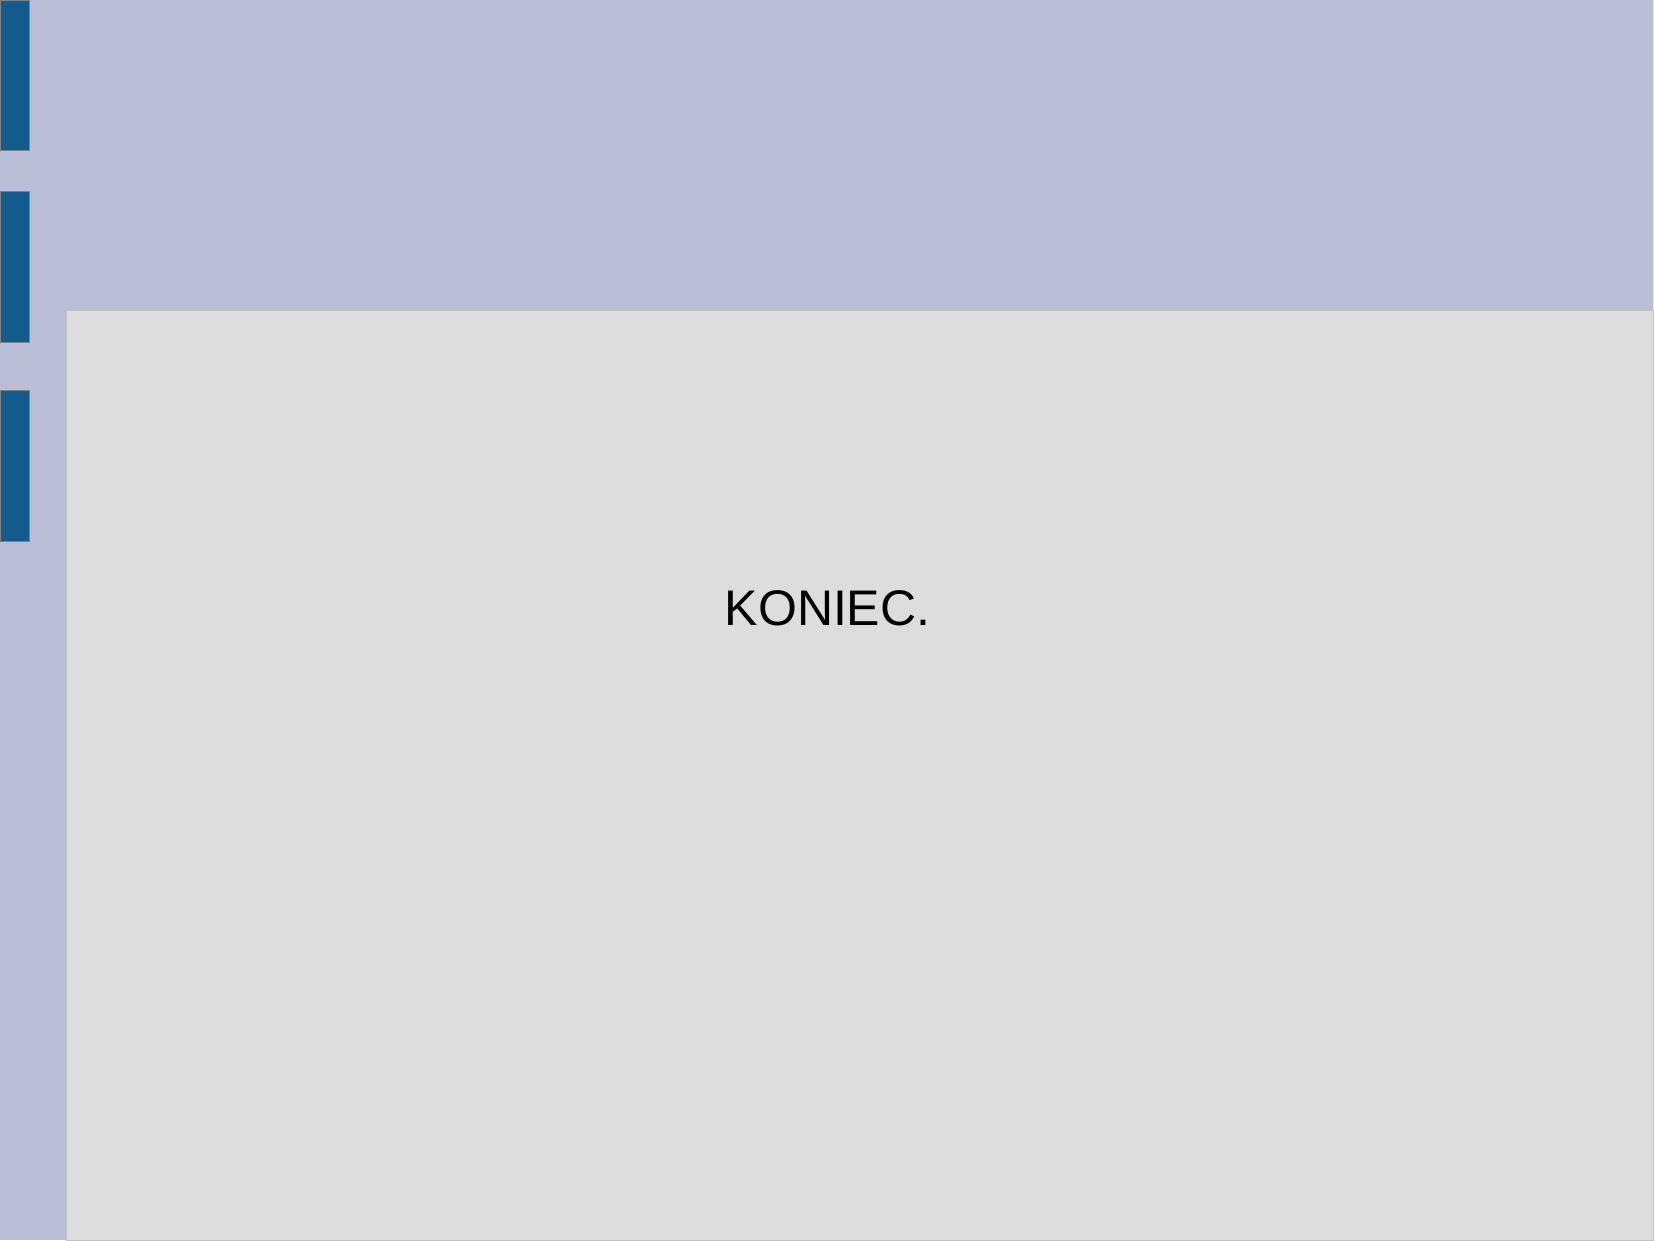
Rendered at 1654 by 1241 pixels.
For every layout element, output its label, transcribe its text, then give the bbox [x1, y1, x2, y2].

subtitle KONIEC. [121, 91, 1534, 1126]
